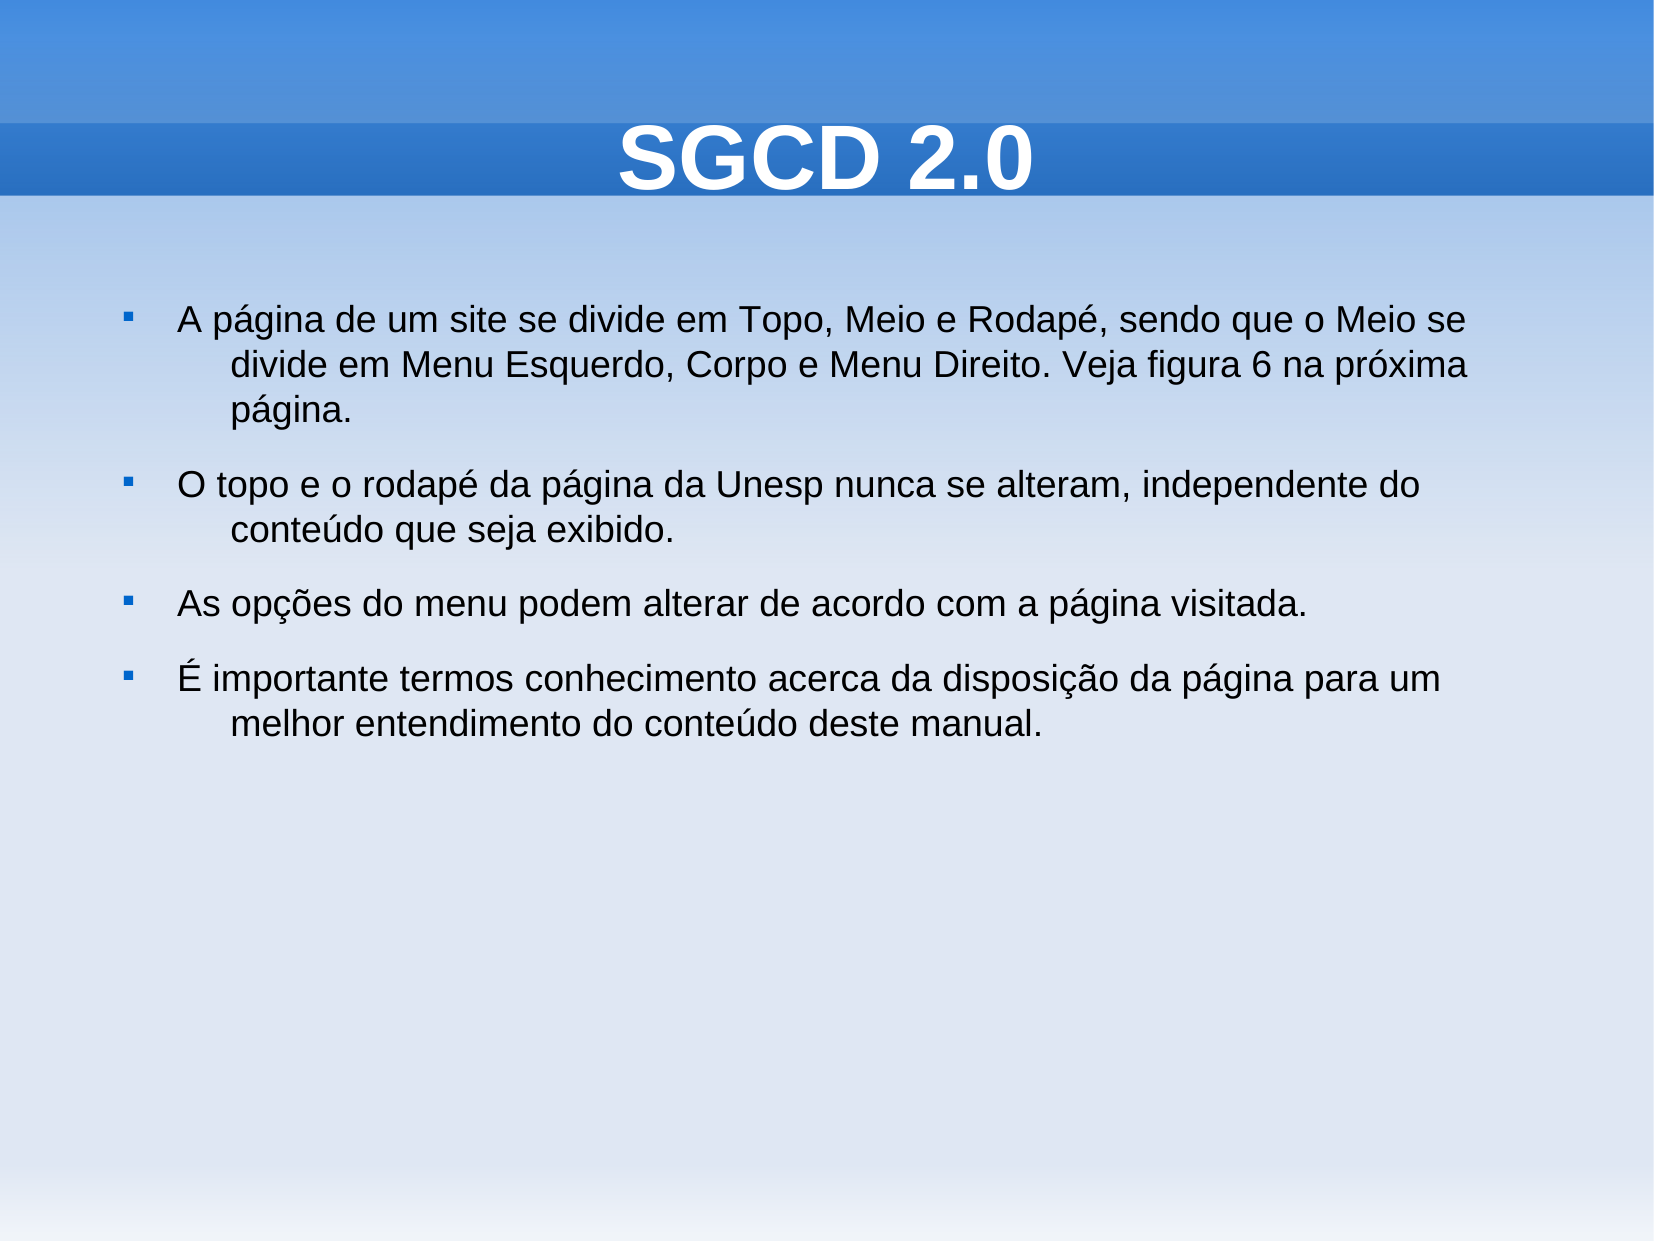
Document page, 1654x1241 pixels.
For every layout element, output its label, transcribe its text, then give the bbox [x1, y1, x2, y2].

picture [0, 0, 1654, 1241]
title SGCD 2.0 [82, 49, 1571, 257]
list A página de um site se divide em Topo, Meio e Rodapé, sendo que o Meio se divide em Menu Esquerdo, Corpo e Menu Direito. Veja figura 6 na próxima página. O topo e o rodapé da página da Unesp nunca se alteram, independente do conteúdo que seja exibido. As opções do menu podem alterar de acordo com a página visitada. É importante termos conhecimento acerca da disposição da página para um melhor entendimento do conteúdo deste manual. [88, 295, 1565, 1114]
